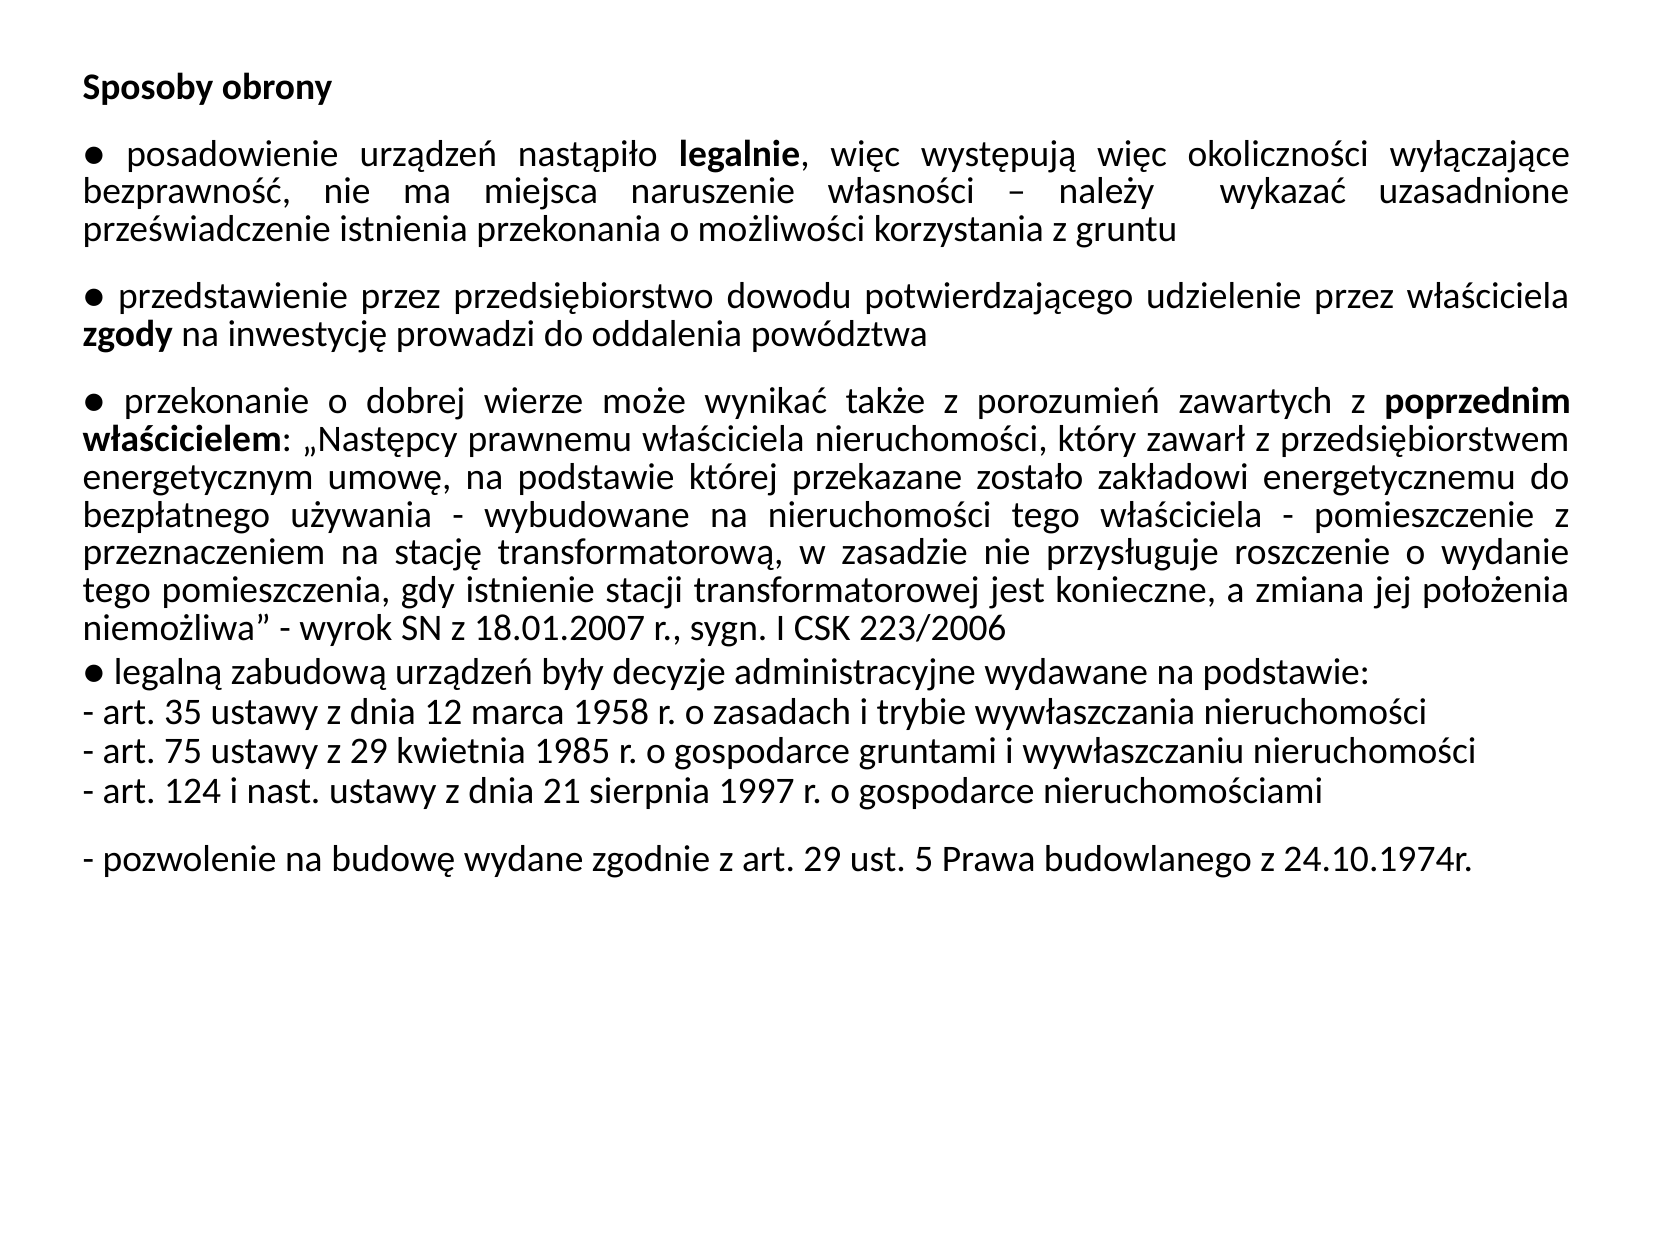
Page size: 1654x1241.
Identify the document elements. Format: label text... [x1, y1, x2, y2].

list Sposoby obrony ● posadowienie urządzeń nastąpiło legalnie, więc występują więc okoliczności wyłączające bezprawność, nie ma miejsca naruszenie własności – należy wykazać uzasadnione przeświadczenie istnienia przekonania o możliwości korzystania z gruntu ● przedstawienie przez przedsiębiorstwo dowodu potwierdzającego udzielenie przez właściciela zgody na inwestycję prowadzi do oddalenia powództwa ● przekonanie o dobrej wierze może wynikać także z porozumień zawartych z poprzednim właścicielem: „Następcy prawnemu właściciela nieruchomości, który zawarł z przedsiębiorstwem energetycznym umowę, na podstawie której przekazane zostało zakładowi energetycznemu do bezpłatnego używania - wybudowane na nieruchomości tego właściciela - pomieszczenie z przeznaczeniem na stację transformatorową, w zasadzie nie przysługuje roszczenie o wydanie tego pomieszczenia, gdy istnienie stacji transformatorowej jest konieczne, a zmiana jej położenia niemożliwa” - wyrok SN z 18.01.2007 r., sygn. I CSK 223/2006 ● legalną zabudową urządzeń były decyzje administracyjne wydawane na podstawie: - art. 35 ustawy z dnia 12 marca 1958 r. o zasadach i trybie wywłaszczania nieruchomości - art. 75 ustawy z 29 kwietnia 1985 r. o gospodarce gruntami i wywłaszczaniu nieruchomości - art. 124 i nast. ustawy z dnia 21 sierpnia 1997 r. o gospodarce nieruchomościami - pozwolenie na budowę wydane zgodnie z art. 29 ust. 5 Prawa budowlanego z 24.10.1974r. [82, 70, 1571, 1109]
